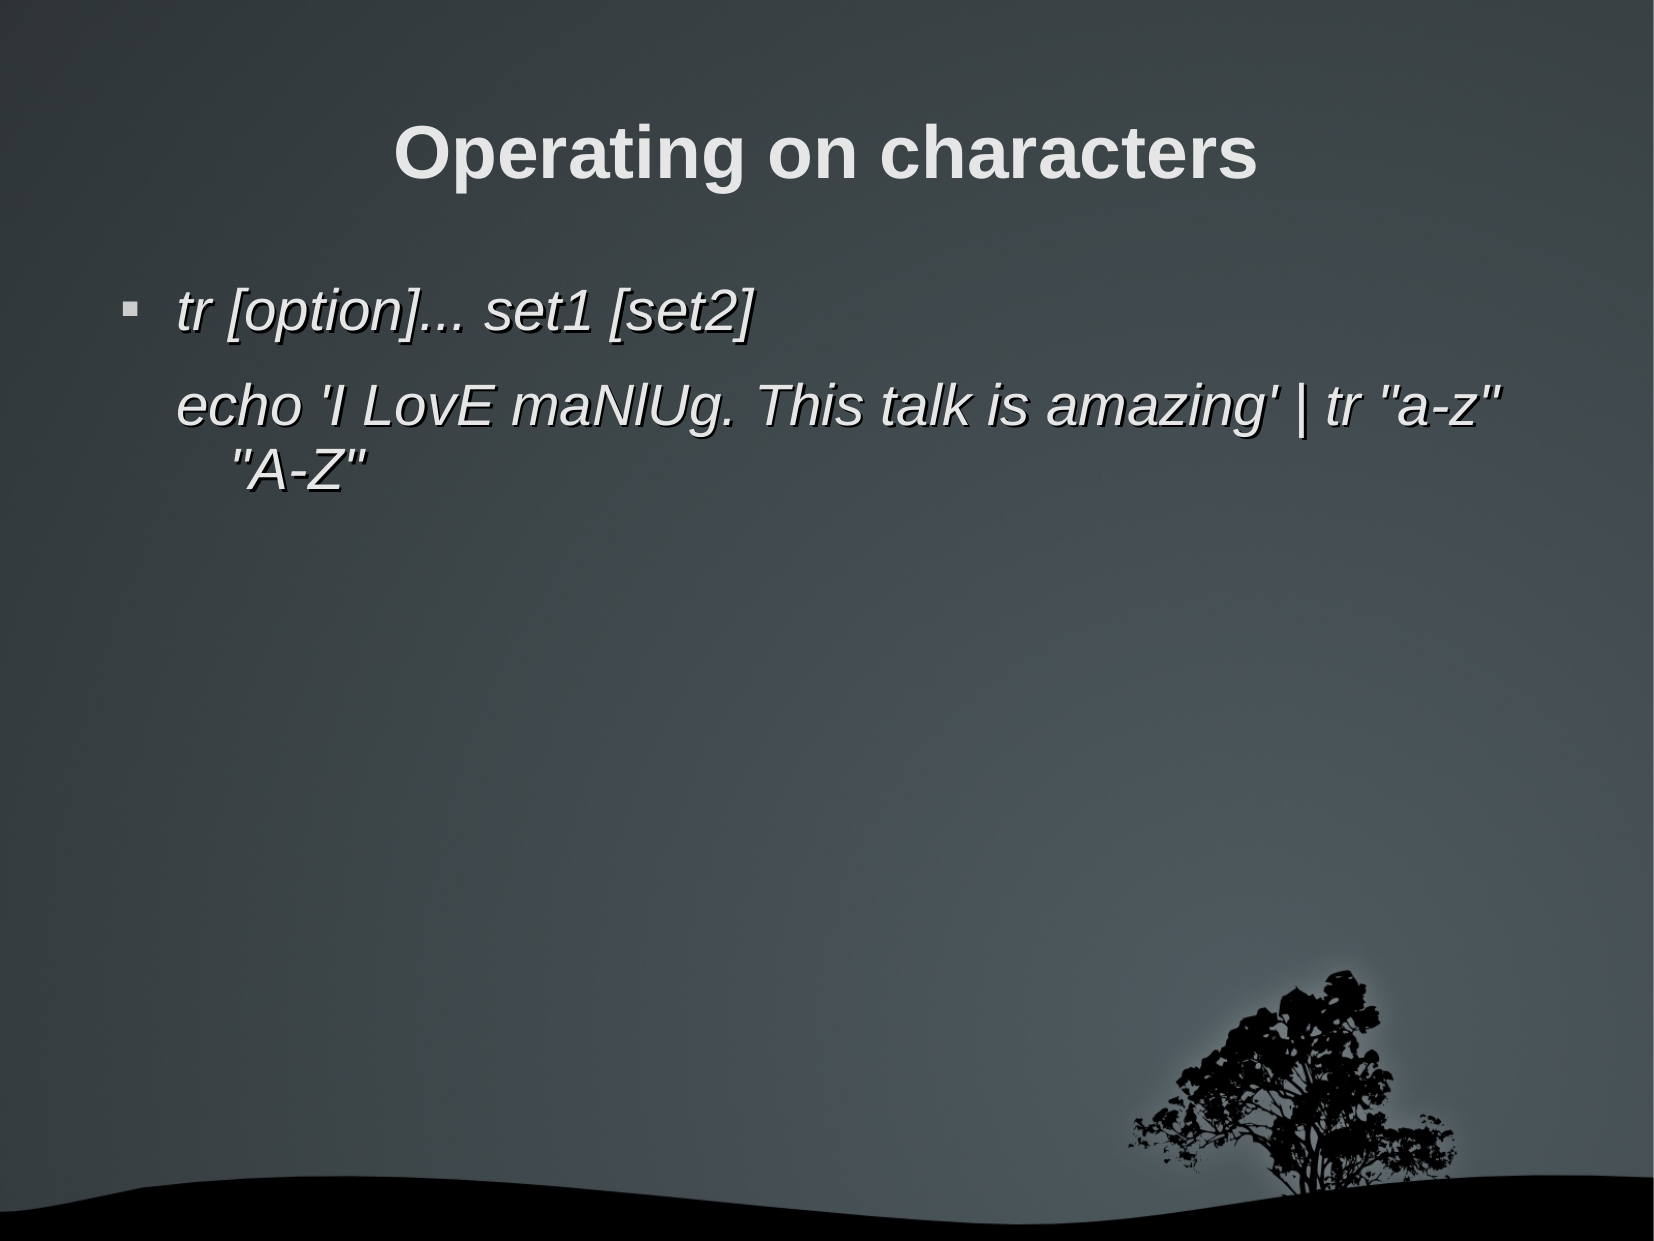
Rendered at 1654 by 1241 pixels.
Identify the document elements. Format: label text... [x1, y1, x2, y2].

title Operating on characters [82, 56, 1571, 250]
picture [0, 0, 1654, 1241]
list tr [option]... set1 [set2] echo 'I LovE maNlUg. This talk is amazing' | tr "a-z" "A-Z" [87, 277, 1576, 1082]
